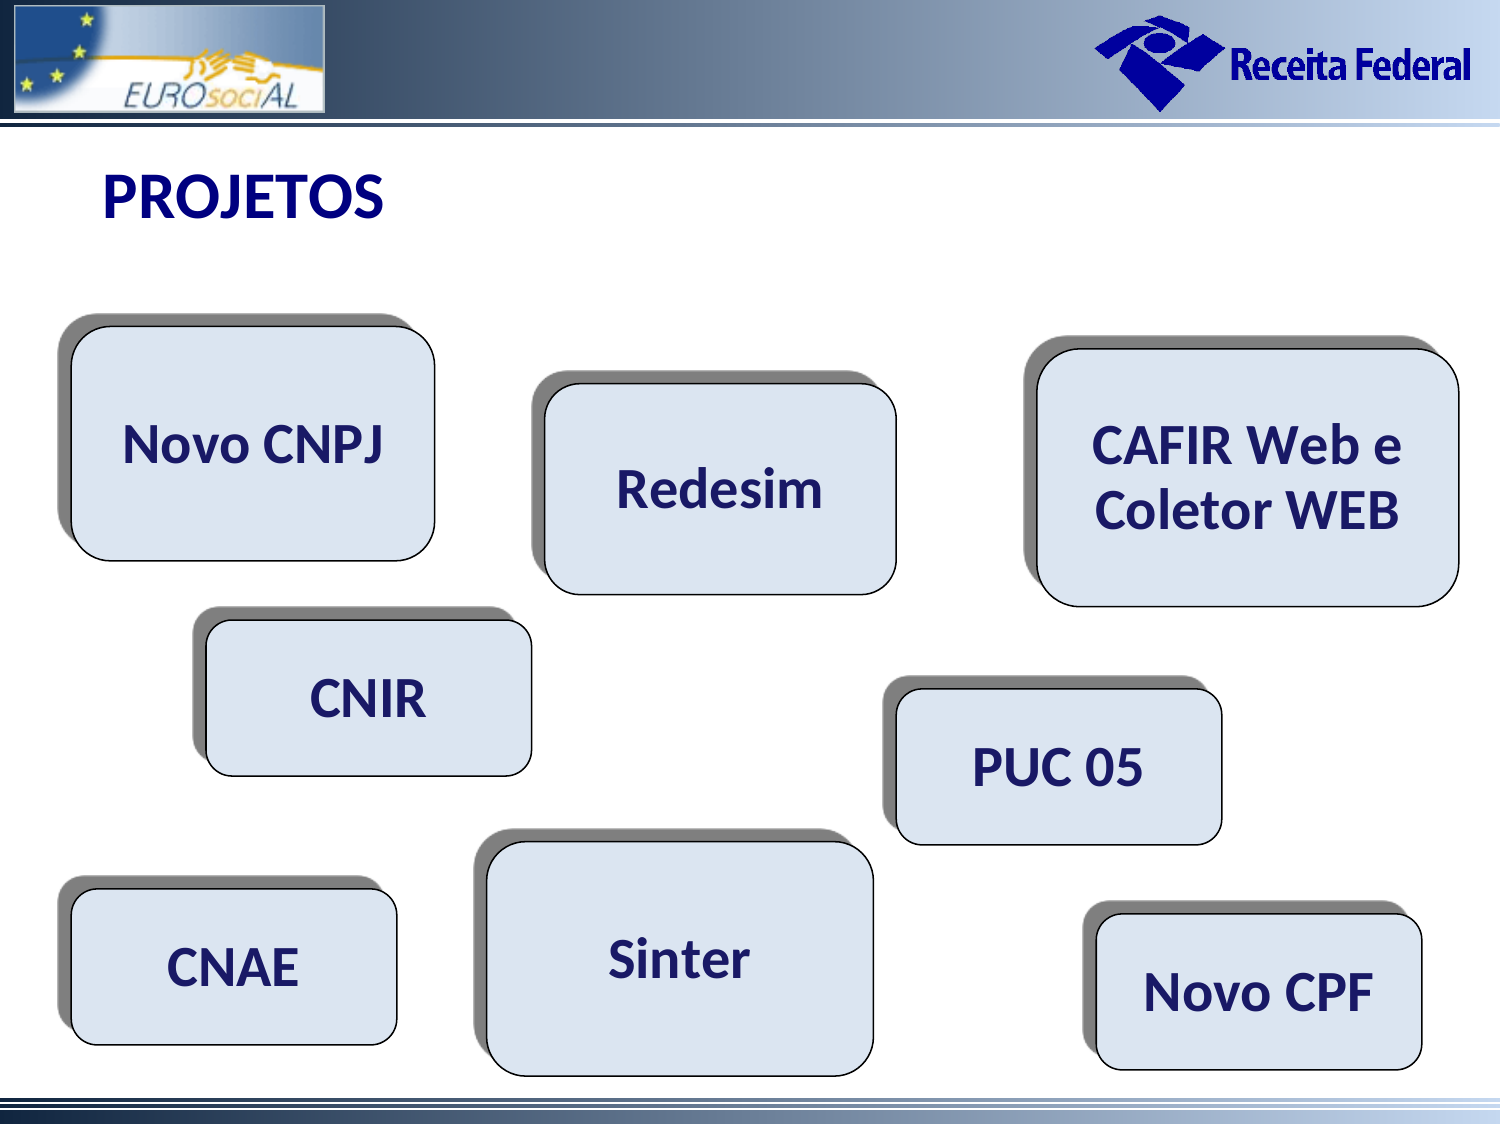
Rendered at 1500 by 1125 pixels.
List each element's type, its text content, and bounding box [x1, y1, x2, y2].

text_box CNAE [71, 888, 397, 1045]
text_box Redesim [544, 383, 897, 595]
title PROJETOS [74, 144, 414, 240]
text_box CNIR [205, 620, 532, 777]
text_box PUC 05 [896, 688, 1222, 845]
text_box Novo CPF [1096, 913, 1422, 1070]
picture [1092, 13, 1471, 113]
text_box CAFIR Web e Coletor WEB [1036, 348, 1459, 607]
text_box Novo CNPJ [71, 326, 435, 561]
picture [14, 5, 325, 113]
text_box Sinter [486, 841, 874, 1077]
